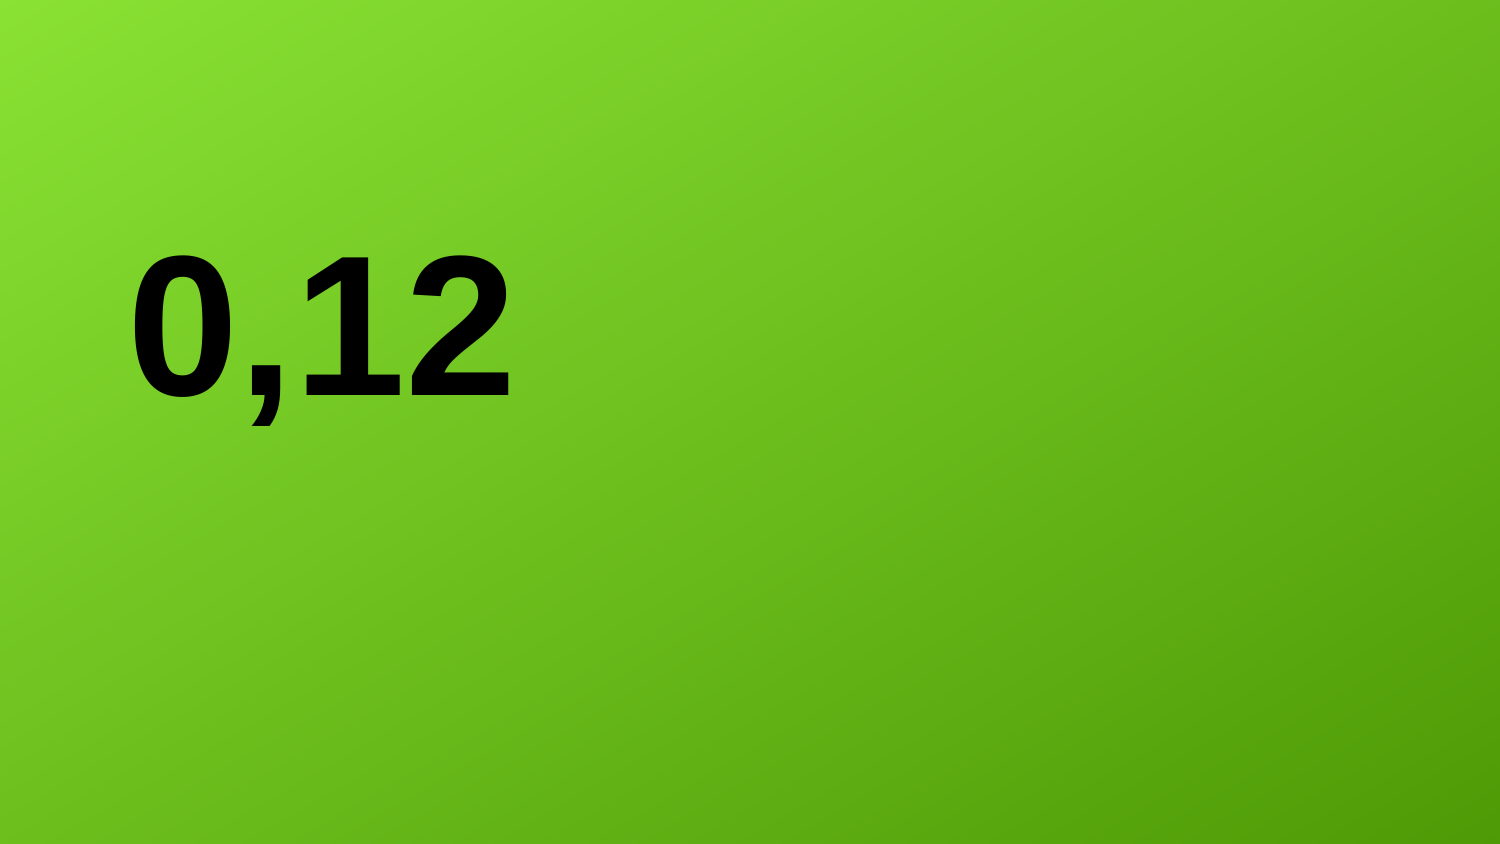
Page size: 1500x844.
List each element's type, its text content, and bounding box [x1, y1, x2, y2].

title 0,12 [112, 259, 1388, 450]
